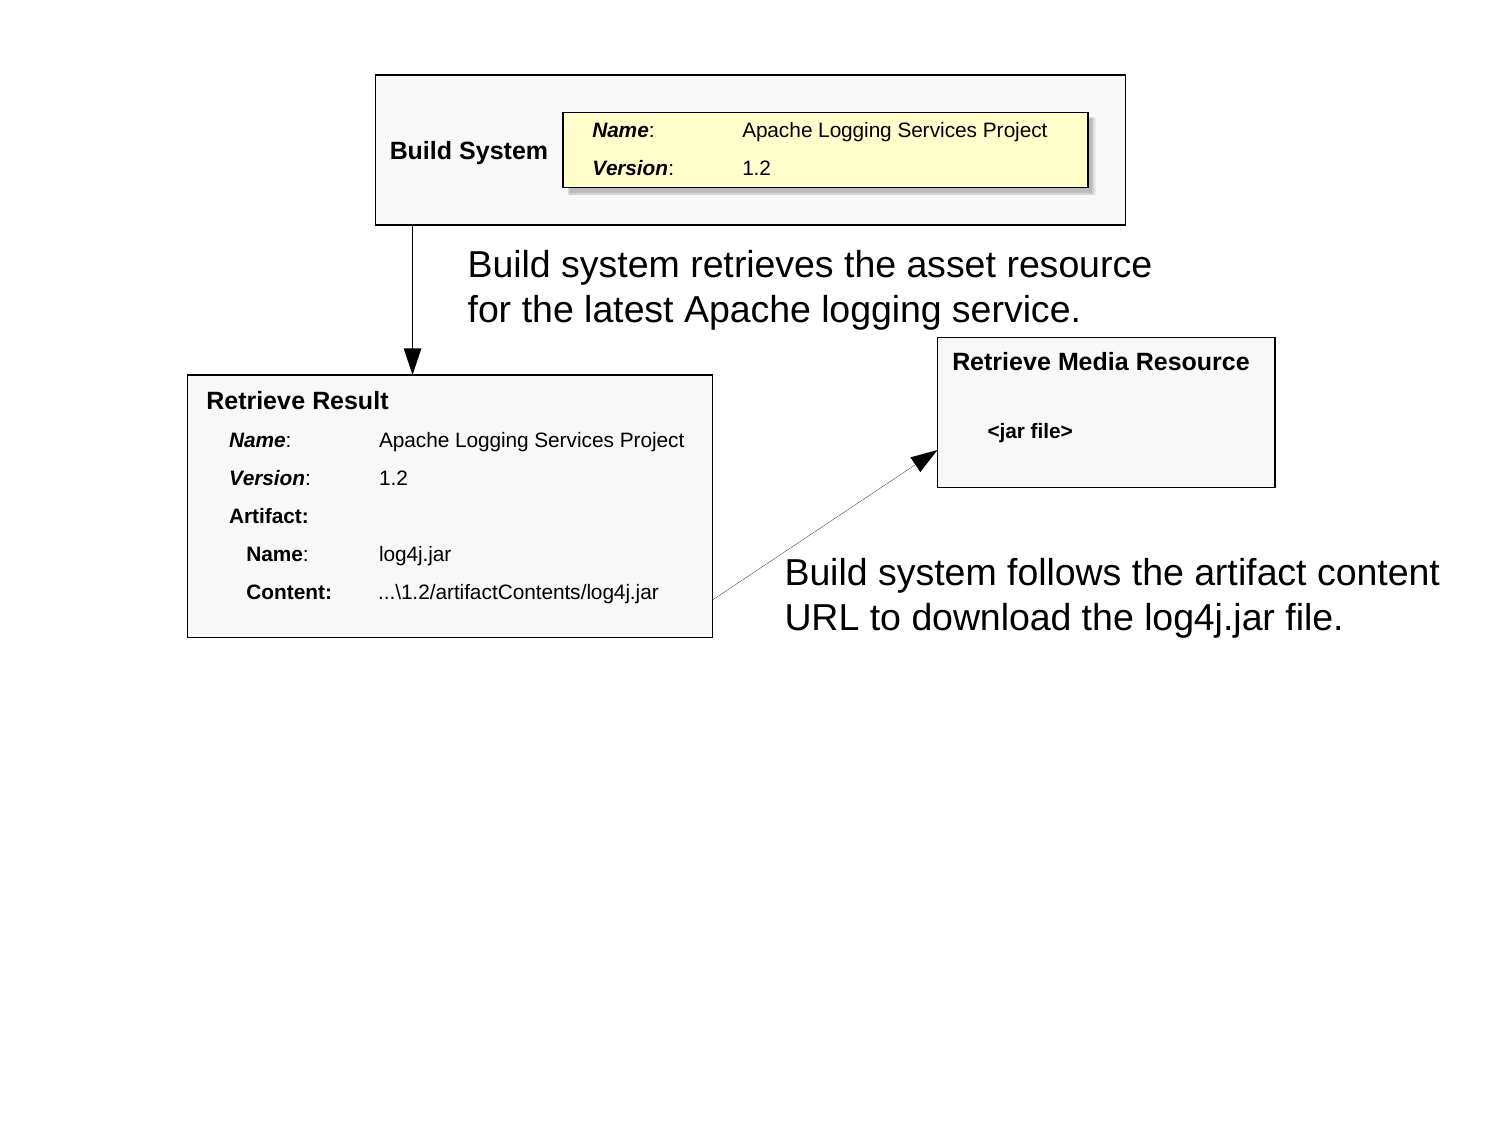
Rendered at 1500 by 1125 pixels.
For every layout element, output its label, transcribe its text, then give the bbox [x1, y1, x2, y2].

text_box Retrieve Media Resource [937, 337, 1275, 383]
text_box Build system follows the artifact content URL to download the log4j.jar file. [769, 540, 1465, 646]
text_box Name: Apache Logging Services Project Version: 1.2 [577, 109, 1100, 188]
text_box Retrieve Result [191, 376, 472, 423]
text_box Build system retrieves the asset resource for the latest Apache logging service. [452, 232, 1178, 338]
text_box [187, 374, 412, 638]
text_box [937, 337, 1276, 488]
text_box Build System [375, 126, 577, 172]
text_box [413, 374, 713, 418]
text_box <jar file> [972, 410, 1088, 451]
text_box [375, 75, 1126, 225]
text_box Name: Apache Logging Services Project Version: 1.2 Artifact: Name: log4j.jar Content: ...\1.2/artifactContents/log4j.jar [214, 418, 733, 662]
